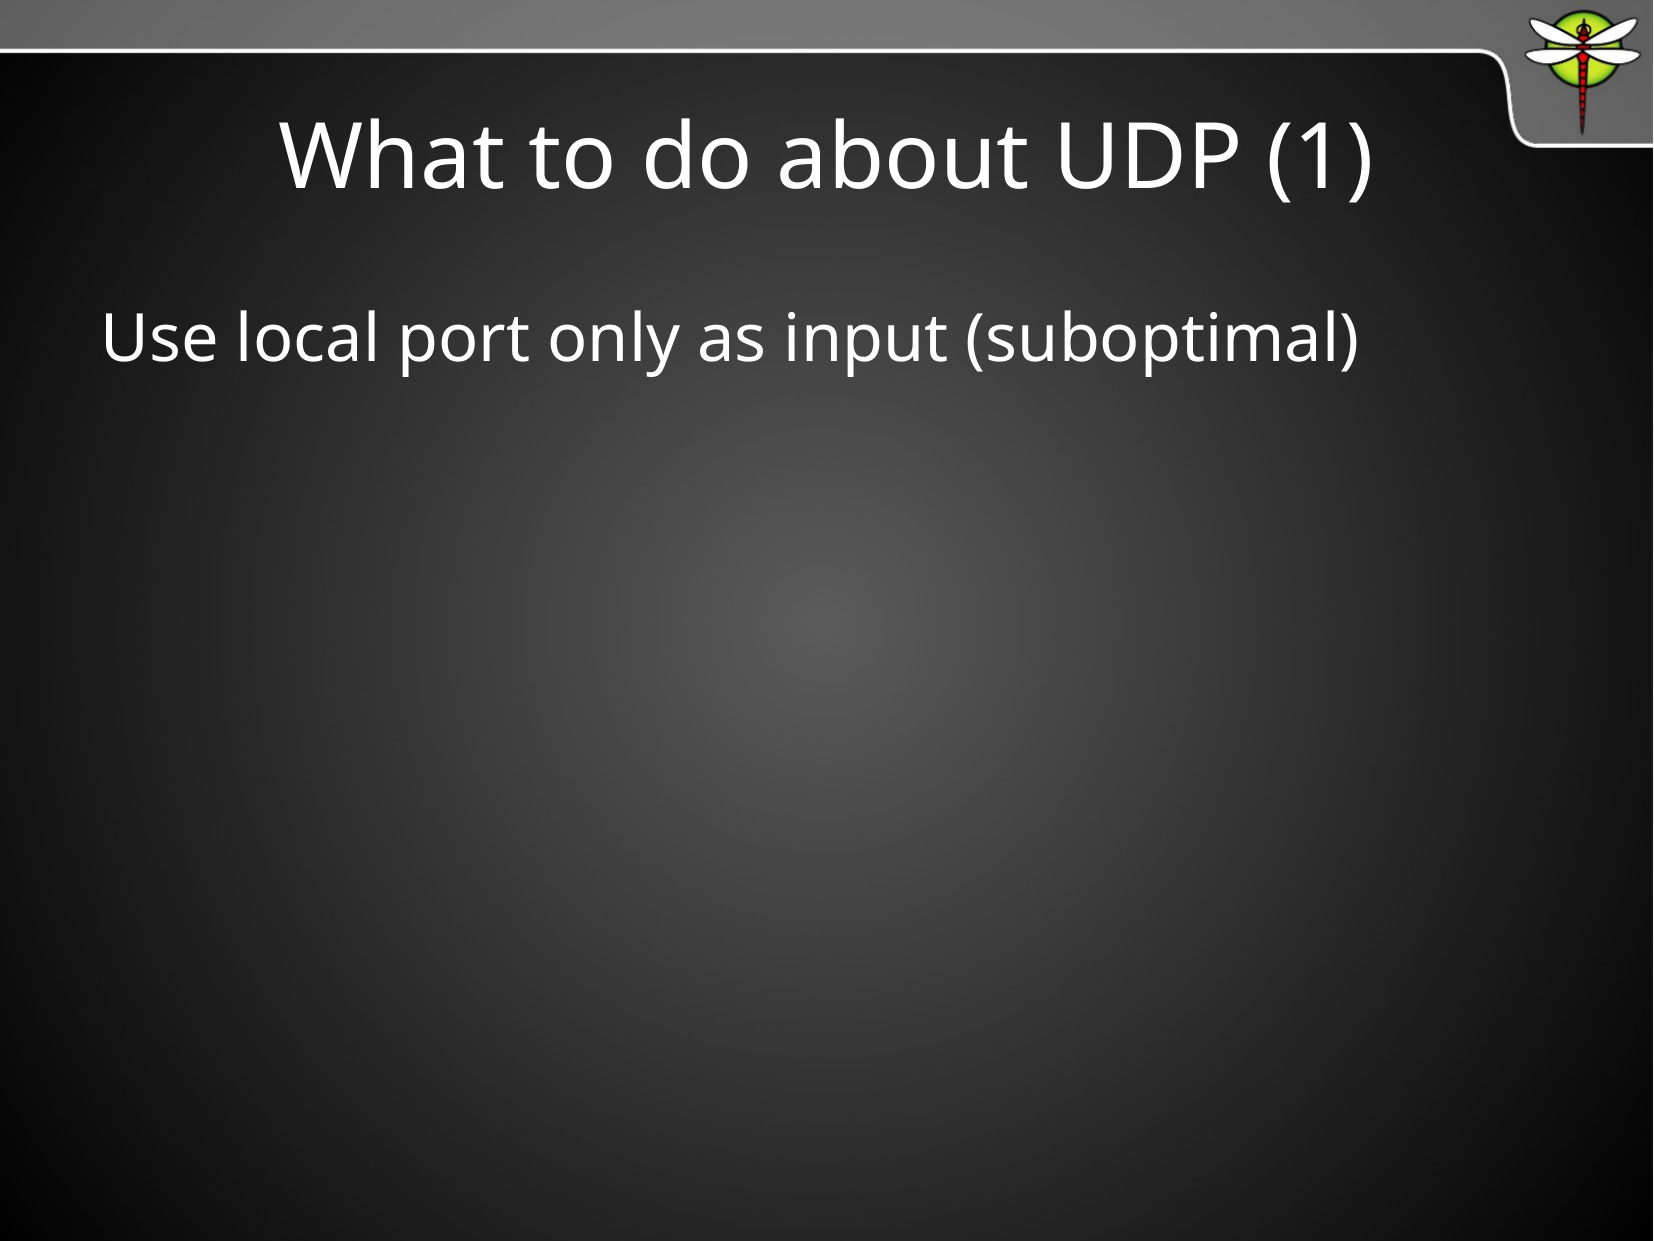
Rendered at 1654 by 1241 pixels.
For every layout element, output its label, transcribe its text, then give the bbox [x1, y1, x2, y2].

title What to do about UDP (1) [82, 49, 1571, 257]
picture [0, 0, 1654, 1241]
list Use local port only as input (suboptimal) [82, 290, 1571, 1094]
